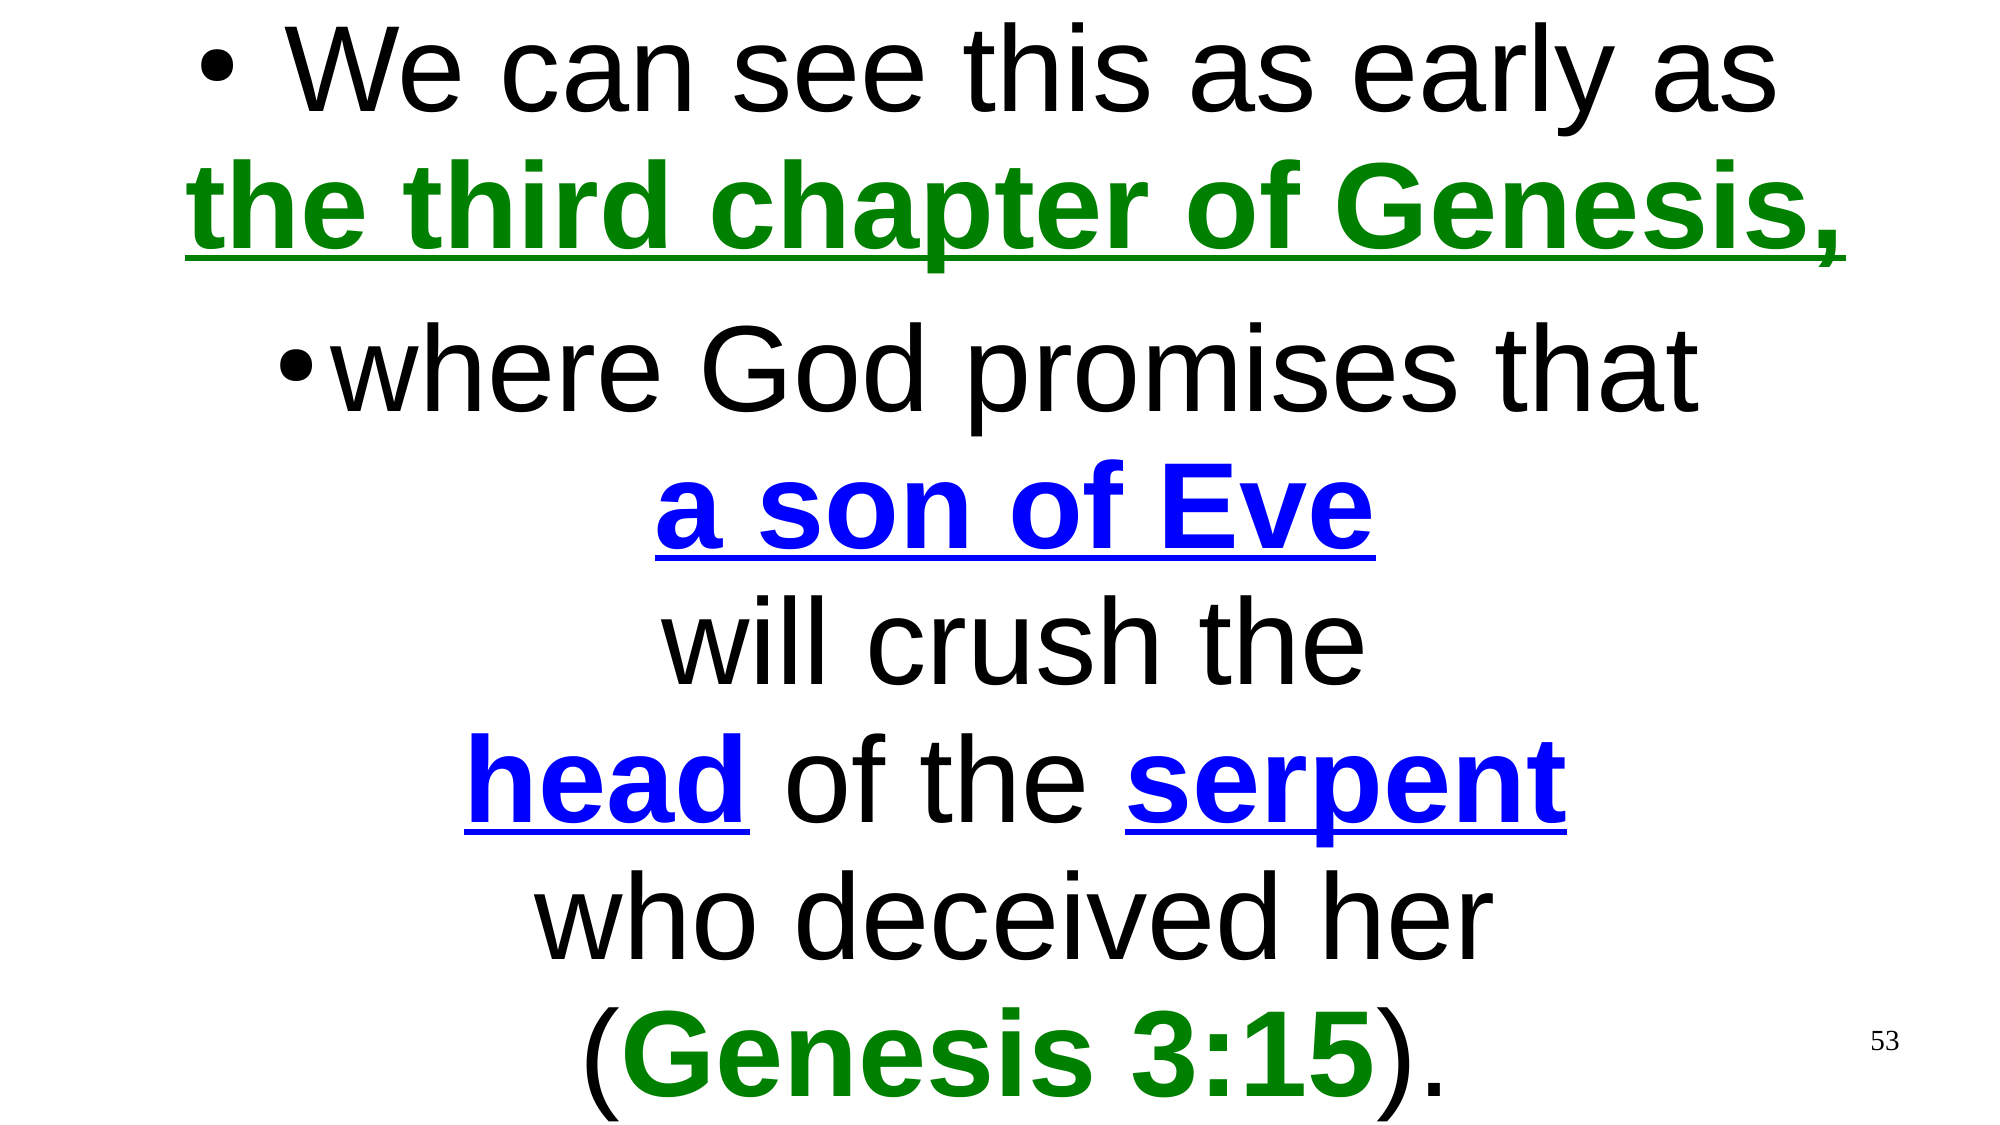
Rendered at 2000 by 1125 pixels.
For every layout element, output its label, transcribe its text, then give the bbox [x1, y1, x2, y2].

list We can see this as early as the third chapter of Genesis, where God promises that a son of Eve will crush the head of the serpent who deceived her (Genesis 3:15). [0, 0, 1996, 1123]
